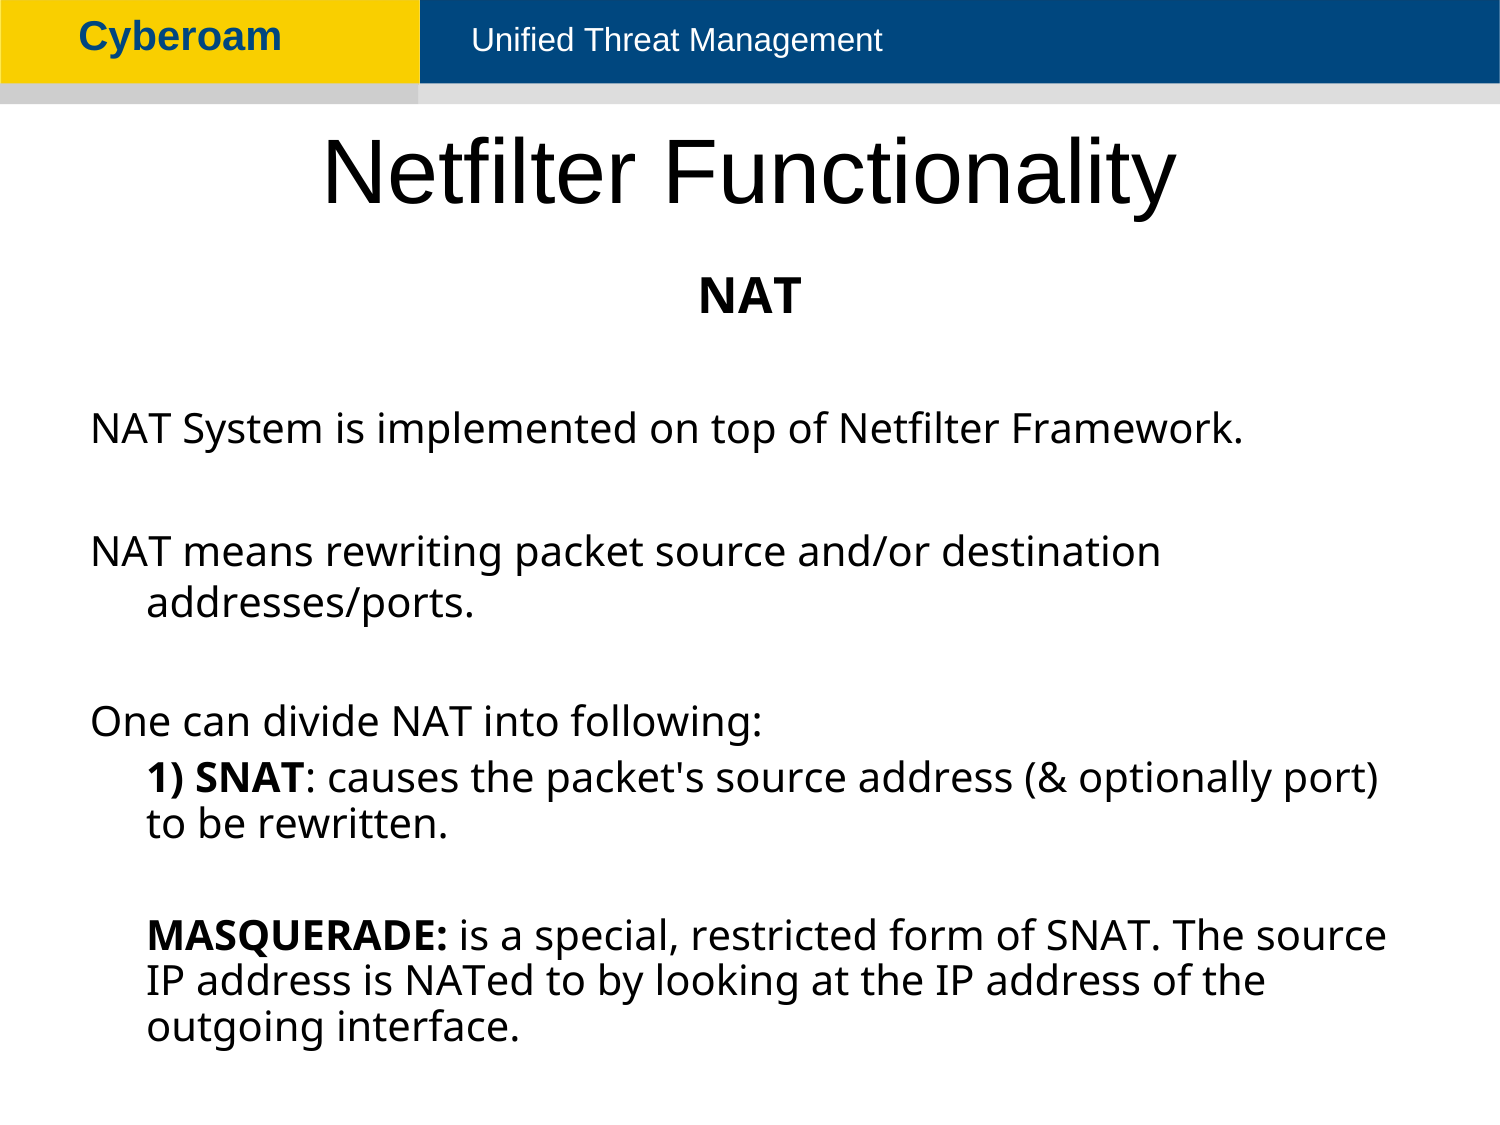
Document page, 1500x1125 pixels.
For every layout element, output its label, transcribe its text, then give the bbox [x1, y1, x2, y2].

title Netfilter Functionality [75, 112, 1426, 233]
list NAT NAT System is implemented on top of Netfilter Framework. NAT means rewriting packet source and/or destination addresses/ports. One can divide NAT into following: 1) SNAT: causes the packet's source address (& optionally port) to be rewritten. MASQUERADE: is a special, restricted form of SNAT. The source IP address is NATed to by looking at the IP address of the outgoing interface. [75, 262, 1426, 1006]
picture [0, 0, 1500, 83]
